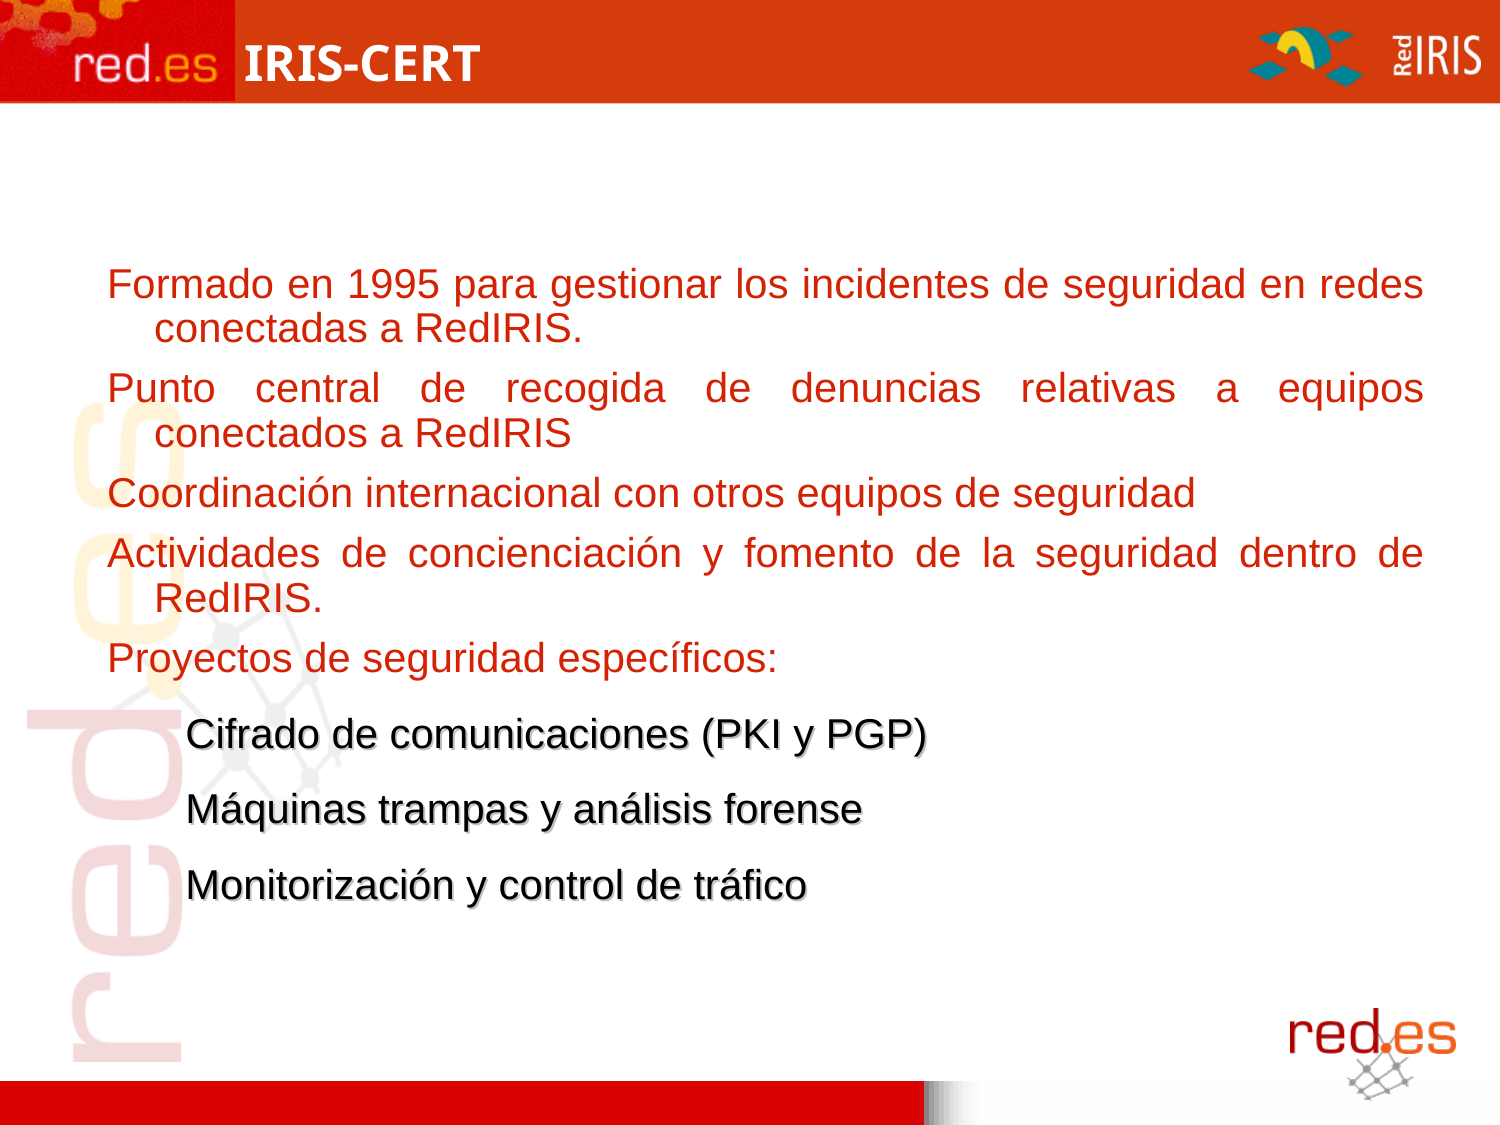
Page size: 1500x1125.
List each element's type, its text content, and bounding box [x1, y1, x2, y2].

picture [1412, 27, 1481, 87]
picture [0, 0, 235, 101]
picture [27, 400, 345, 1062]
list Formado en 1995 para gestionar los incidentes de seguridad en redes conectadas a RedIRIS. Punto central de recogida de denuncias relativas a equipos conectados a RedIRIS Coordinación internacional con otros equipos de seguridad Actividades de concienciación y fomento de la seguridad dentro de RedIRIS. Proyectos de seguridad específicos: Cifrado de comunicaciones (PKI y PGP) Máquinas trampas y análisis forense Monitorización y control de tráfico [75, 262, 1426, 1006]
title IRIS-CERT [244, 0, 1412, 127]
picture [0, 1008, 1500, 1125]
